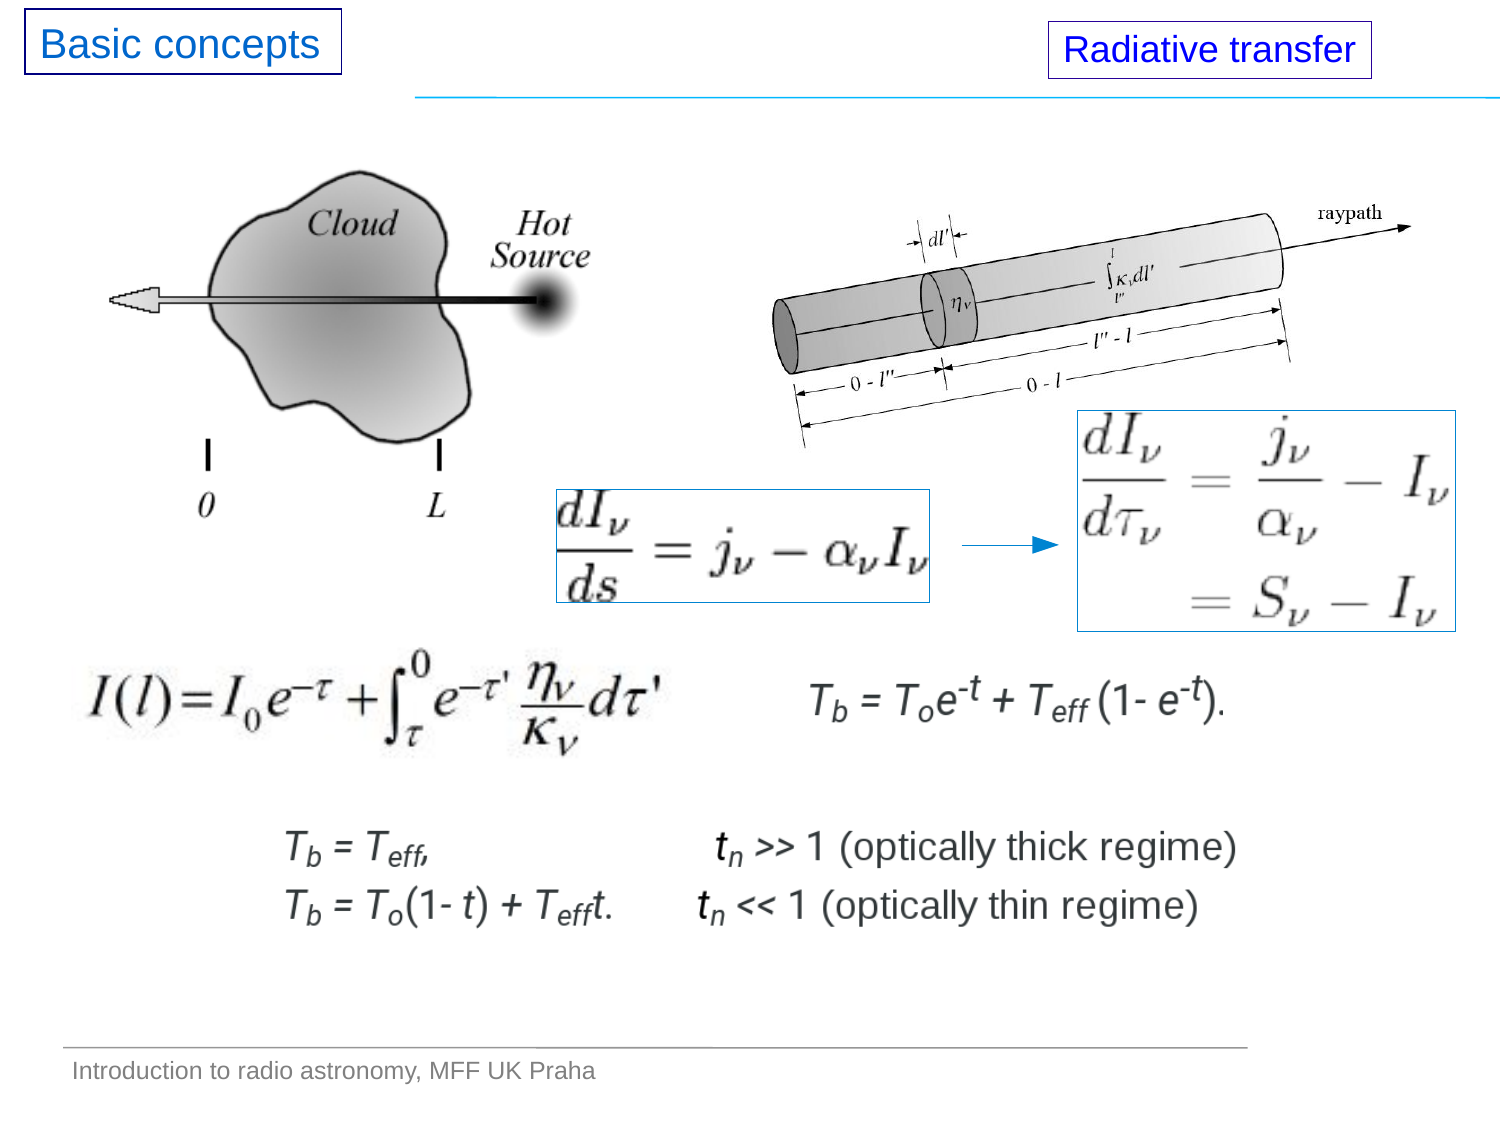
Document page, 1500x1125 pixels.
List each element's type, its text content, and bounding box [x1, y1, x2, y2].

text_box Basic concepts [24, 8, 342, 75]
picture [796, 654, 1223, 750]
picture [13, 108, 930, 603]
text_box Radiative transfer [1048, 21, 1372, 79]
picture [242, 814, 1269, 947]
picture [71, 630, 707, 770]
picture [767, 178, 1456, 632]
